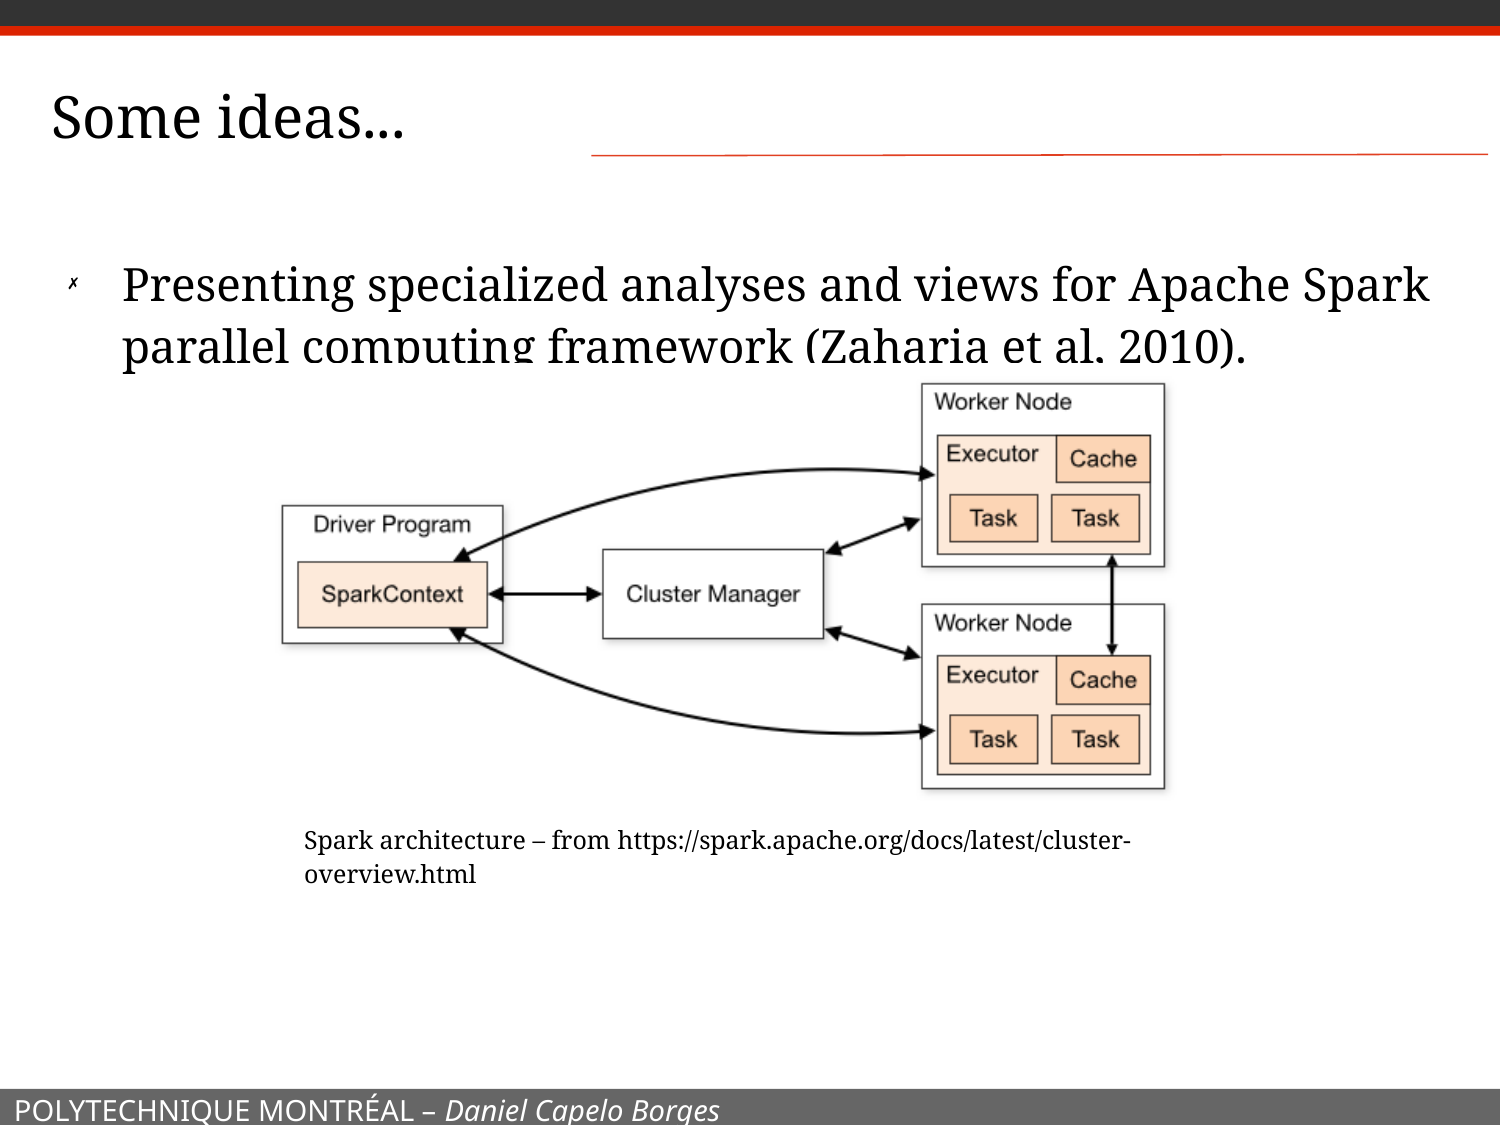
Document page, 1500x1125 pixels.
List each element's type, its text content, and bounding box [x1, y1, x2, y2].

title Some ideas... [51, 47, 1449, 184]
list Presenting specialized analyses and views for Apache Spark parallel computing framework (Zaharia et al, 2010). [51, 252, 1449, 1000]
text_box Spark architecture – from https://spark.apache.org/docs/latest/cluster-overview.html [289, 814, 1235, 863]
picture [260, 363, 1192, 810]
